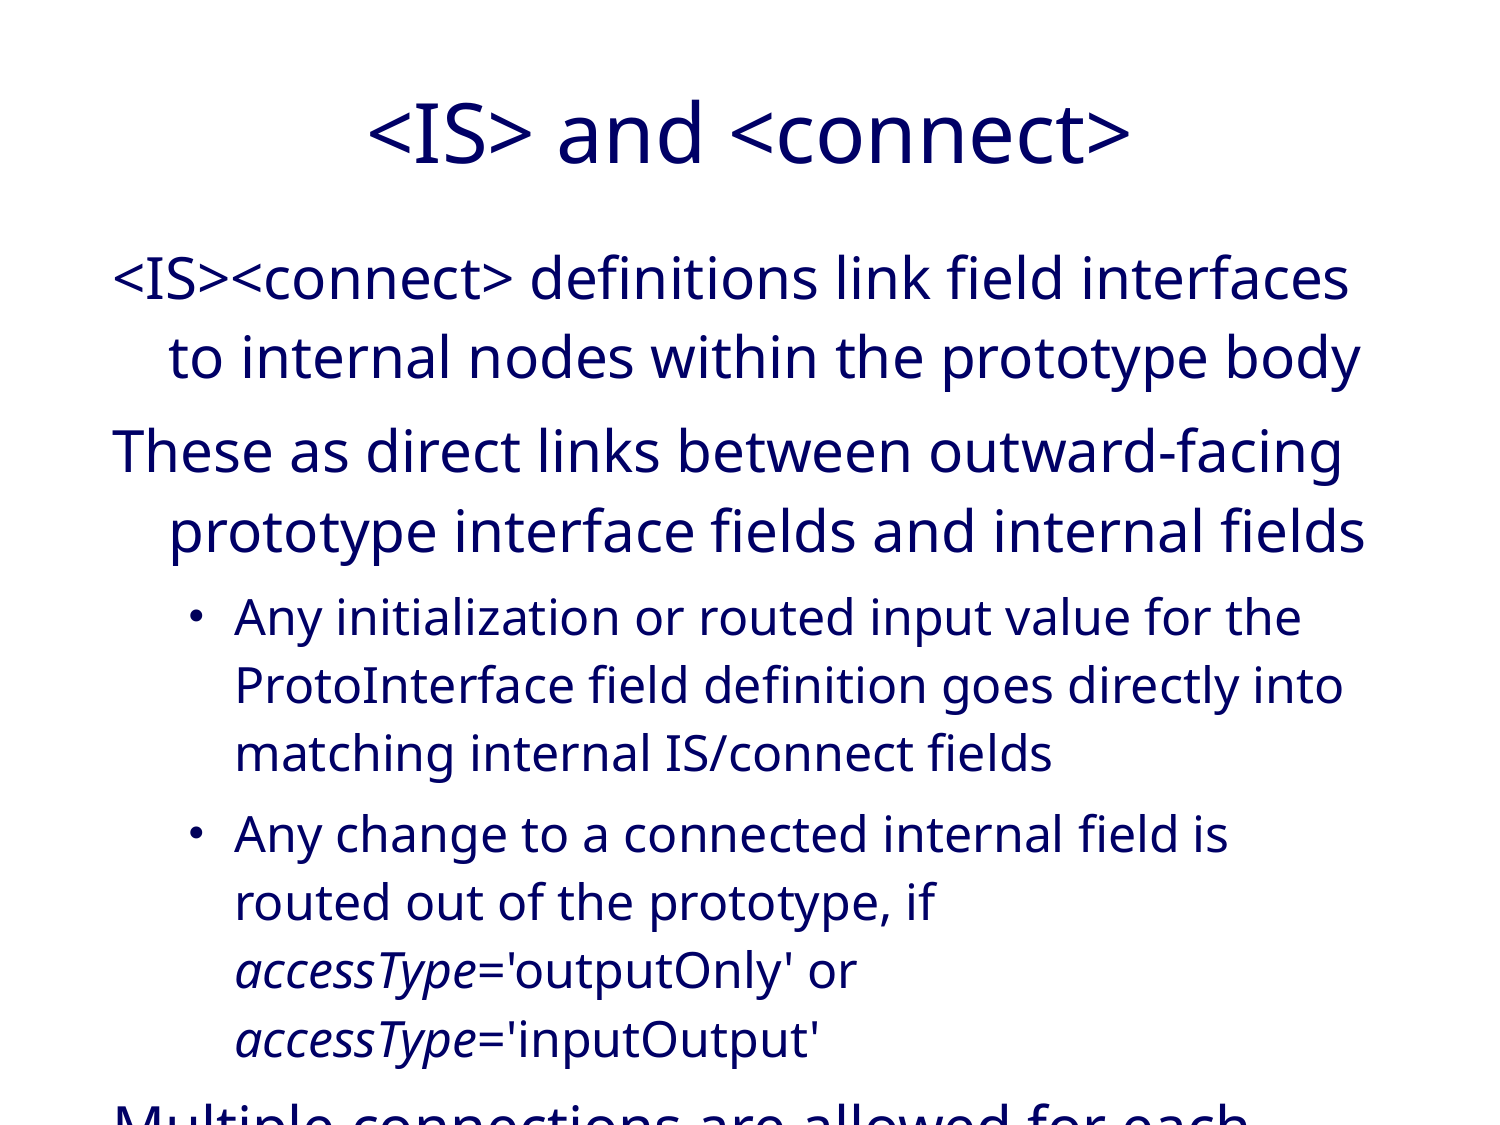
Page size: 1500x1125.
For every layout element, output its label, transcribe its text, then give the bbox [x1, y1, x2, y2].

list <IS><connect> definitions link field interfaces to internal nodes within the prototype body These as direct links between outward-facing prototype interface fields and internal fields Any initialization or routed input value for the ProtoInterface field definition goes directly into matching internal IS/connect fields Any change to a connected internal field is routed out of the prototype, if accessType='outputOnly' or accessType='inputOutput' Multiple connections are allowed for each node and for field, both for inputs and for outputs [112, 237, 1388, 1075]
title <IS> and <connect> [112, 37, 1388, 226]
